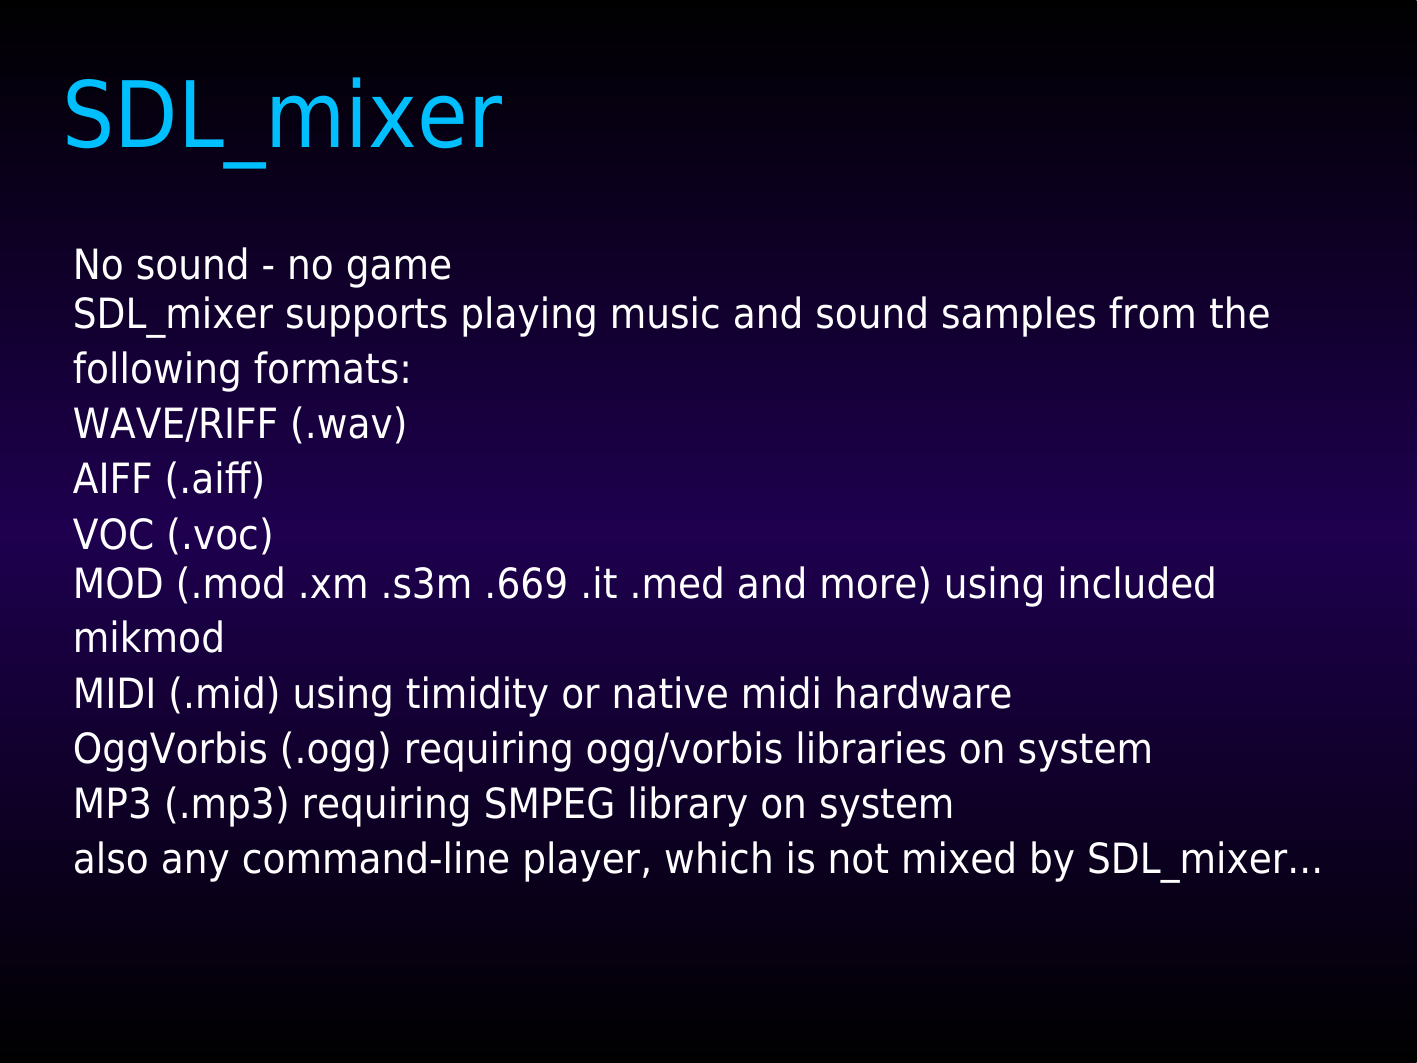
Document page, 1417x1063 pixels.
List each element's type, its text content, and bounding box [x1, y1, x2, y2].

text_box No sound - no game SDL_mixer supports playing music and sound samples from the following formats: WAVE/RIFF (.wav) AIFF (.aiff) VOC (.voc) MOD (.mod .xm .s3m .669 .it .med and more) using included mikmod MIDI (.mid) using timidity or native midi hardware OggVorbis (.ogg) requiring ogg/vorbis libraries on system MP3 (.mp3) requiring SMPEG library on system also any command-line player, which is not mixed by SDL_mixer... [72, 234, 1344, 934]
text_box SDL_mixer [62, 62, 1334, 170]
